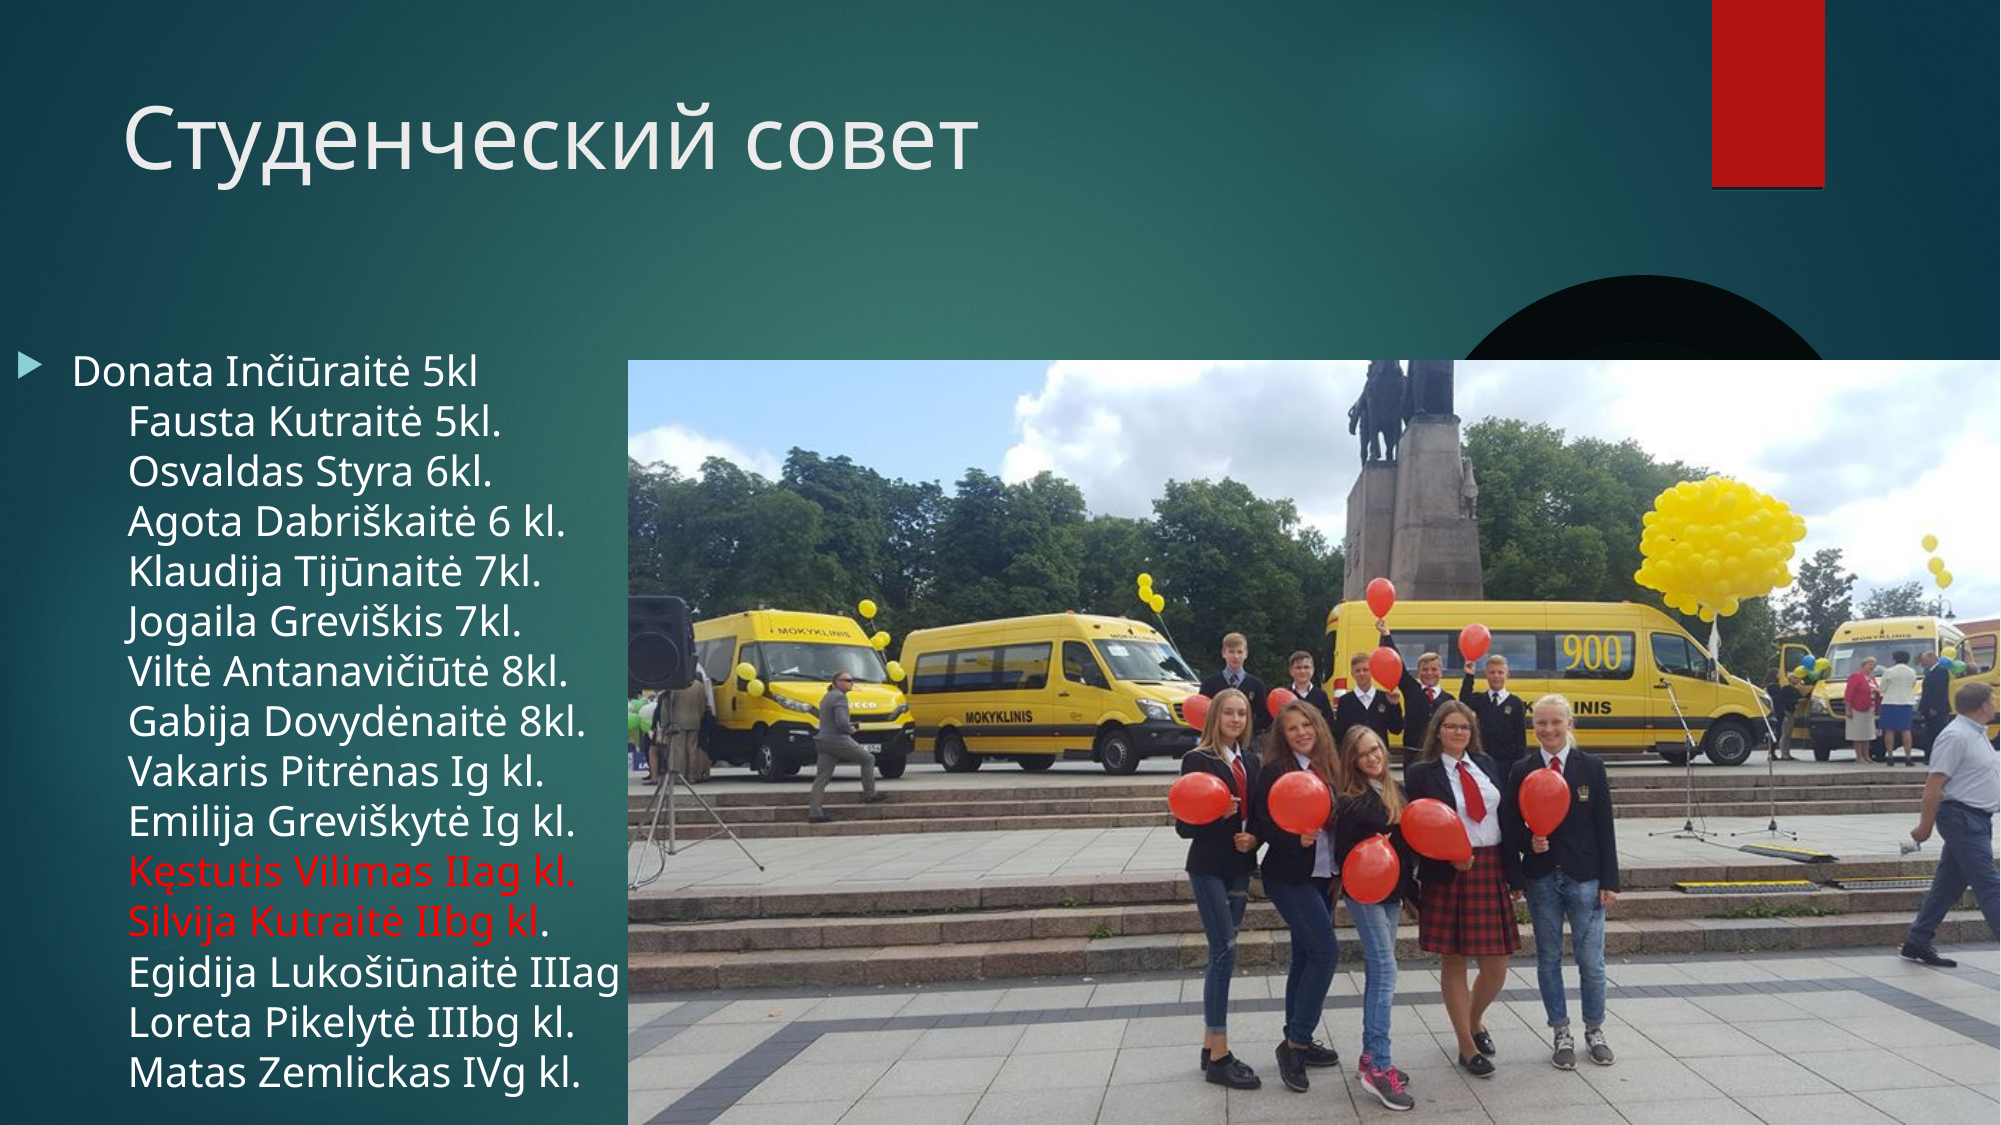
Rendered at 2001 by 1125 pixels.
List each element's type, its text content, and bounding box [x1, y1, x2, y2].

picture [628, 360, 2000, 1125]
title Студенческий совет [106, 74, 1649, 305]
list Donata Inčiūraitė 5kl Fausta Kutraitė 5kl. Osvaldas Styra 6kl. Agota Dabriškaitė 6 kl. Klaudija Tijūnaitė 7kl. Jogaila Greviškis 7kl. Viltė Antanavičiūtė 8kl. Gabija Dovydėnaitė 8kl. Vakaris Pitrėnas Ig kl. Emilija Greviškytė Ig kl. Kęstutis Vilimas IIag kl. Silvija Kutraitė IIbg kl. Egidija Lukošiūnaitė IIIag kl. Loreta Pikelytė IIIbg kl. Matas Zemlickas IVg kl. [0, 336, 2000, 1125]
